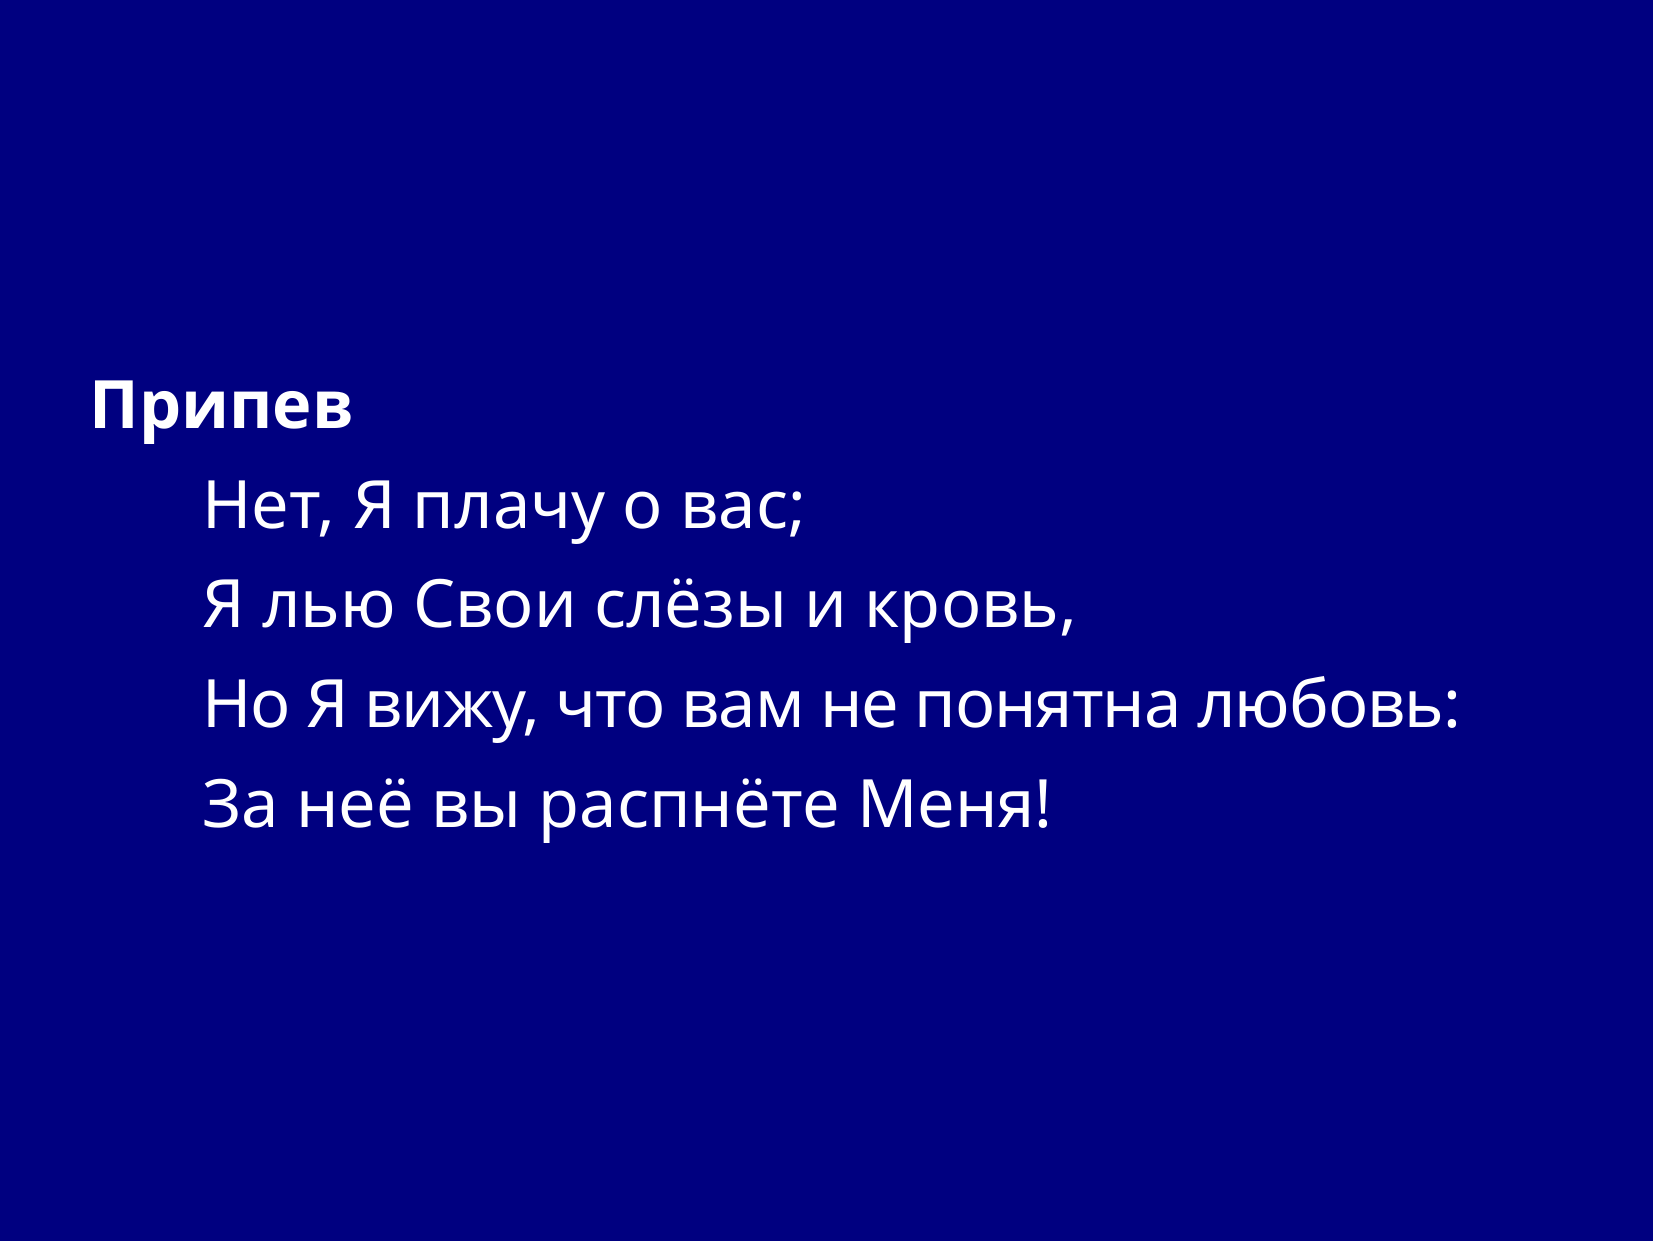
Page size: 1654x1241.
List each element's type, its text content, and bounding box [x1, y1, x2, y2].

text_box Припев Нет, Я плачу о вас; Я лью Свои слёзы и кровь, Но Я вижу, что вам не понятна любовь: За неё вы распнёте Меня! [75, 150, 1653, 1163]
